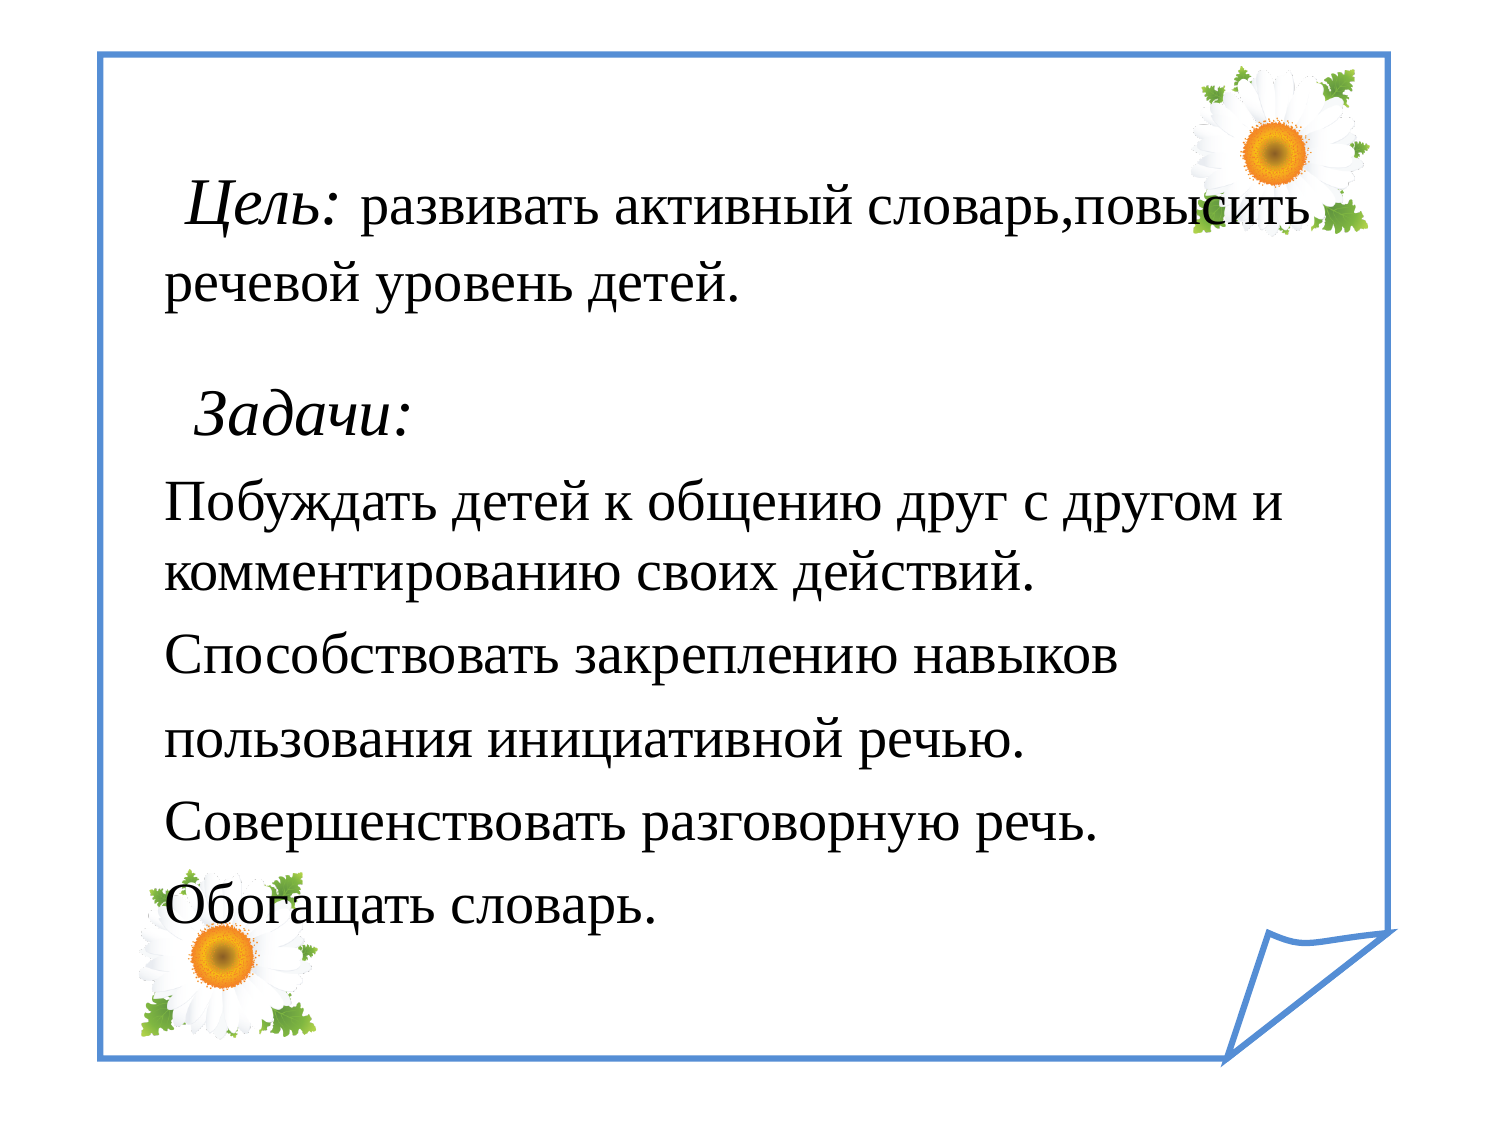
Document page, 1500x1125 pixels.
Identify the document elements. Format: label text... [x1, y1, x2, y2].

list Задачи: Побуждать детей к общению друг с другом и комментированию своих действий. Способствовать закреплению навыков пользования инициативной речью. Совершенствовать разговорную речь. Обогащать словарь. [150, 361, 1500, 988]
title Цель: развивать активный словарь,повысить речевой уровень детей. [150, 125, 1371, 331]
